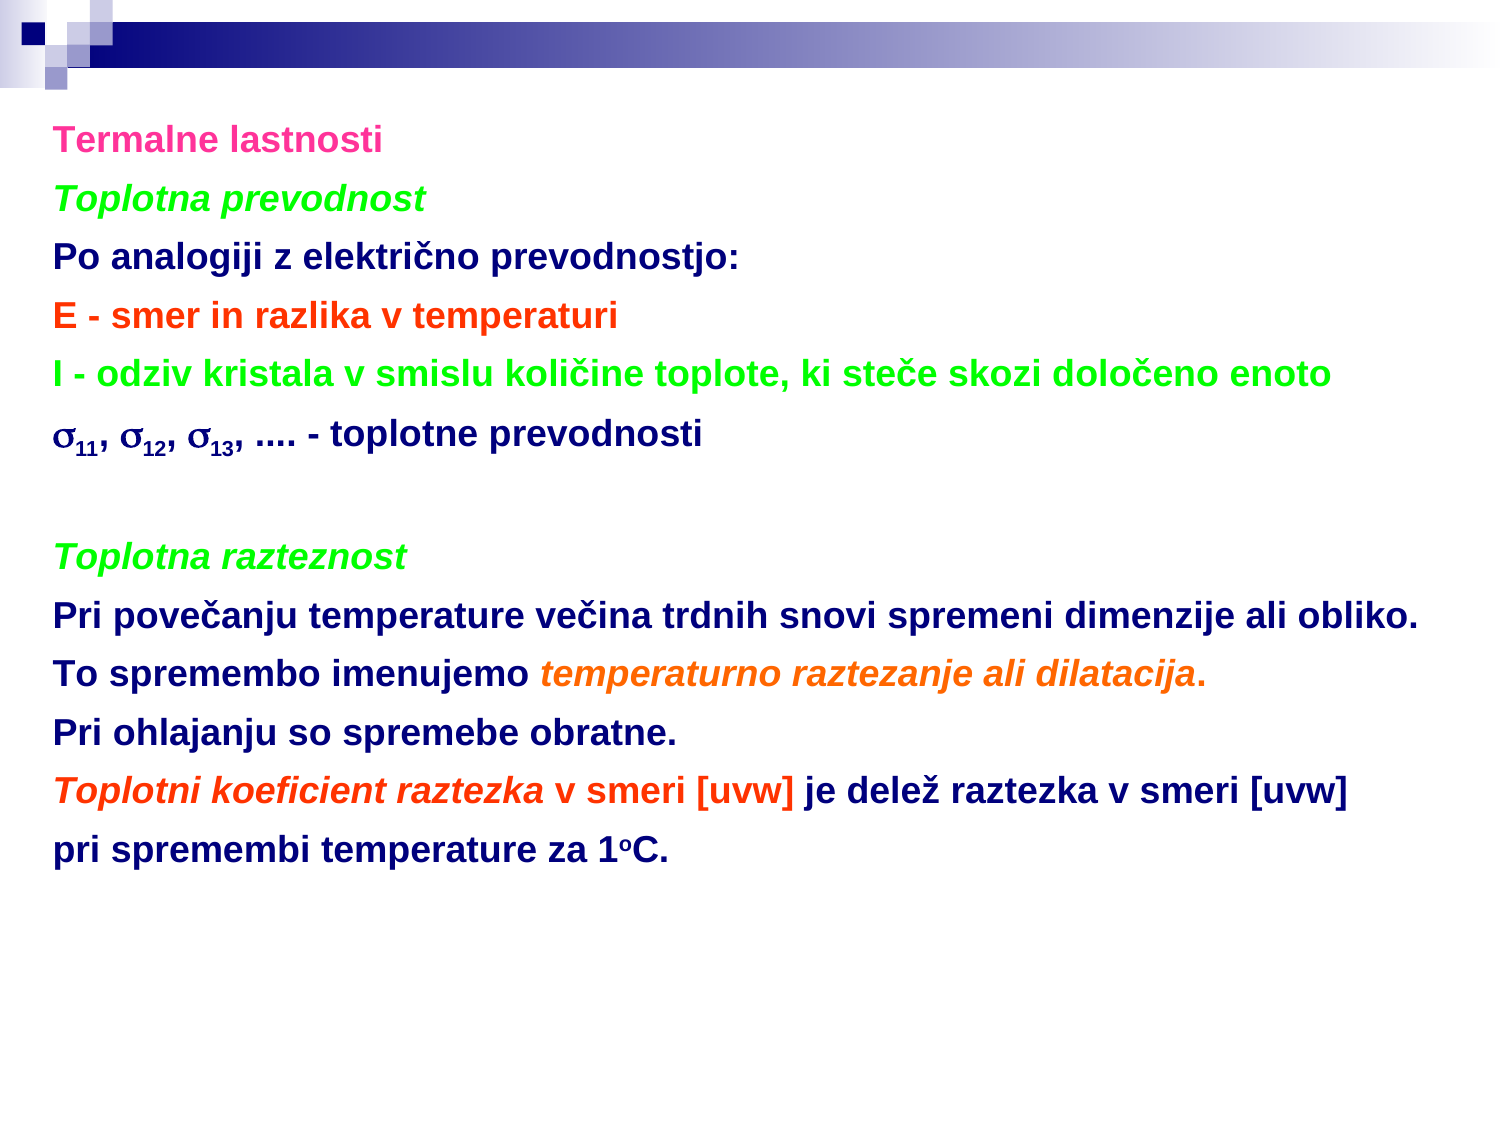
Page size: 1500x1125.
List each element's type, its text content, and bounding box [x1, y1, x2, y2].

text_box Termalne lastnosti Toplotna prevodnost Po analogiji z električno prevodnostjo: E - smer in razlika v temperaturi I - odziv kristala v smislu količine toplote, ki steče skozi določeno enoto 11, 12, 13, .... - toplotne prevodnosti Toplotna razteznost Pri povečanju temperature večina trdnih snovi spremeni dimenzije ali obliko. To spremembo imenujemo temperaturno raztezanje ali dilatacija. Pri ohlajanju so spremebe obratne. Toplotni koeficient raztezka v smeri [uvw] je delež raztezka v smeri [uvw] pri spremembi temperature za 1oC. [37, 94, 1446, 878]
